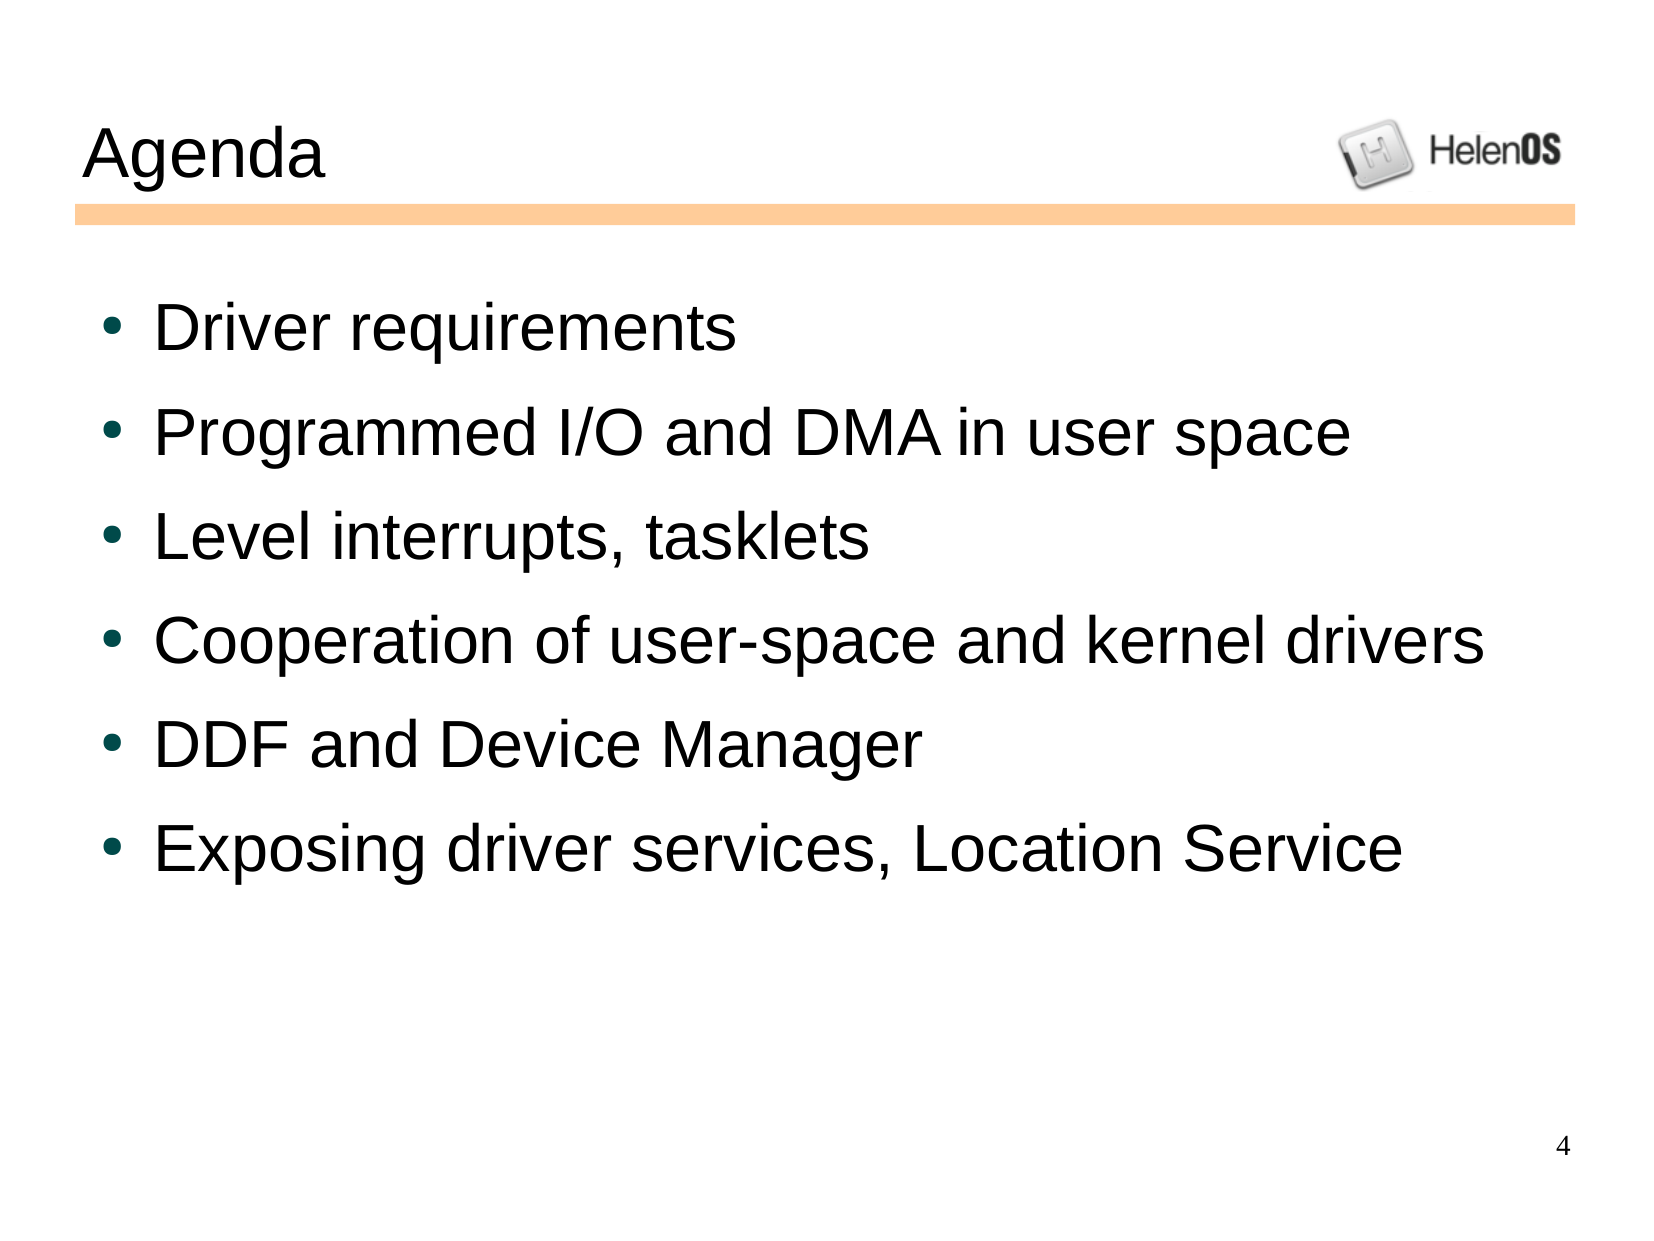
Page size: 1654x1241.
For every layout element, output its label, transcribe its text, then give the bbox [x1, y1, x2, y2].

title Agenda [82, 49, 1571, 257]
list Driver requirements Programmed I/O and DMA in user space Level interrupts, tasklets Cooperation of user-space and kernel drivers DDF and Device Manager Exposing driver services, Location Service [82, 290, 1571, 1109]
